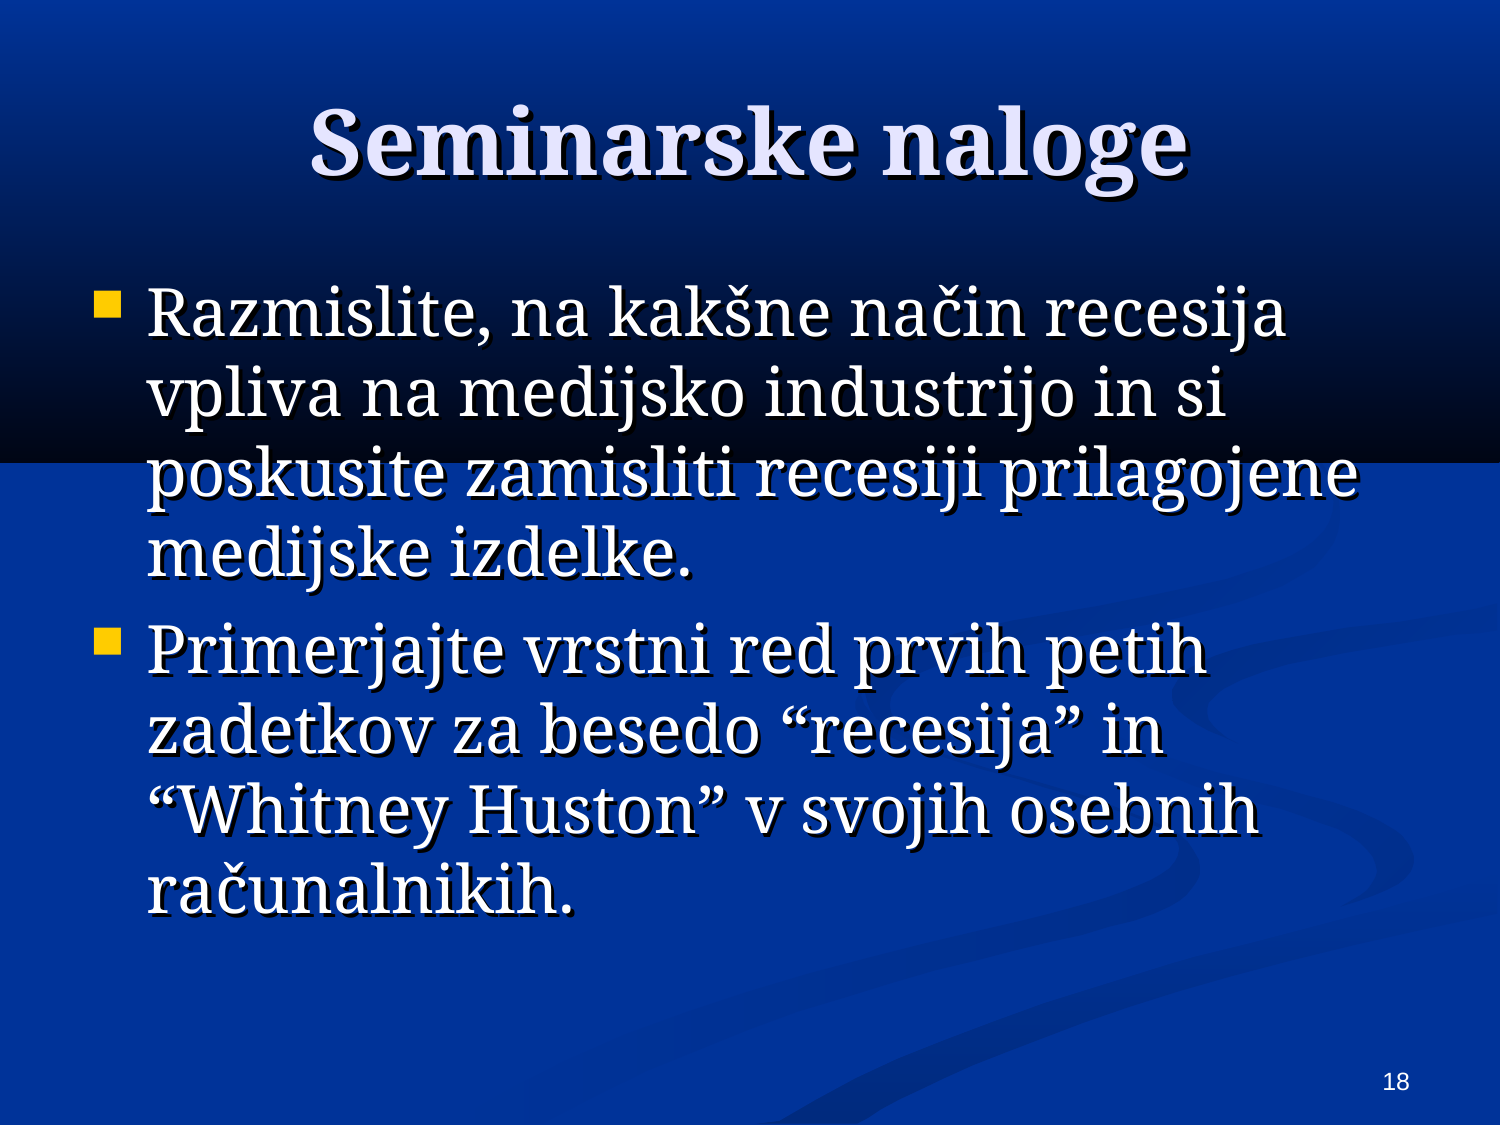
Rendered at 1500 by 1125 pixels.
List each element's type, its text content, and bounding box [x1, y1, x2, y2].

list Razmislite, na kakšne način recesija vpliva na medijsko industrijo in si poskusite zamisliti recesiji prilagojene medijske izdelke. Primerjajte vrstni red prvih petih zadetkov za besedo “recesija” in “Whitney Huston” v svojih osebnih računalnikih. [75, 262, 1426, 1006]
text_box <number> [1074, 1024, 1426, 1104]
title Seminarske naloge [75, 45, 1426, 233]
